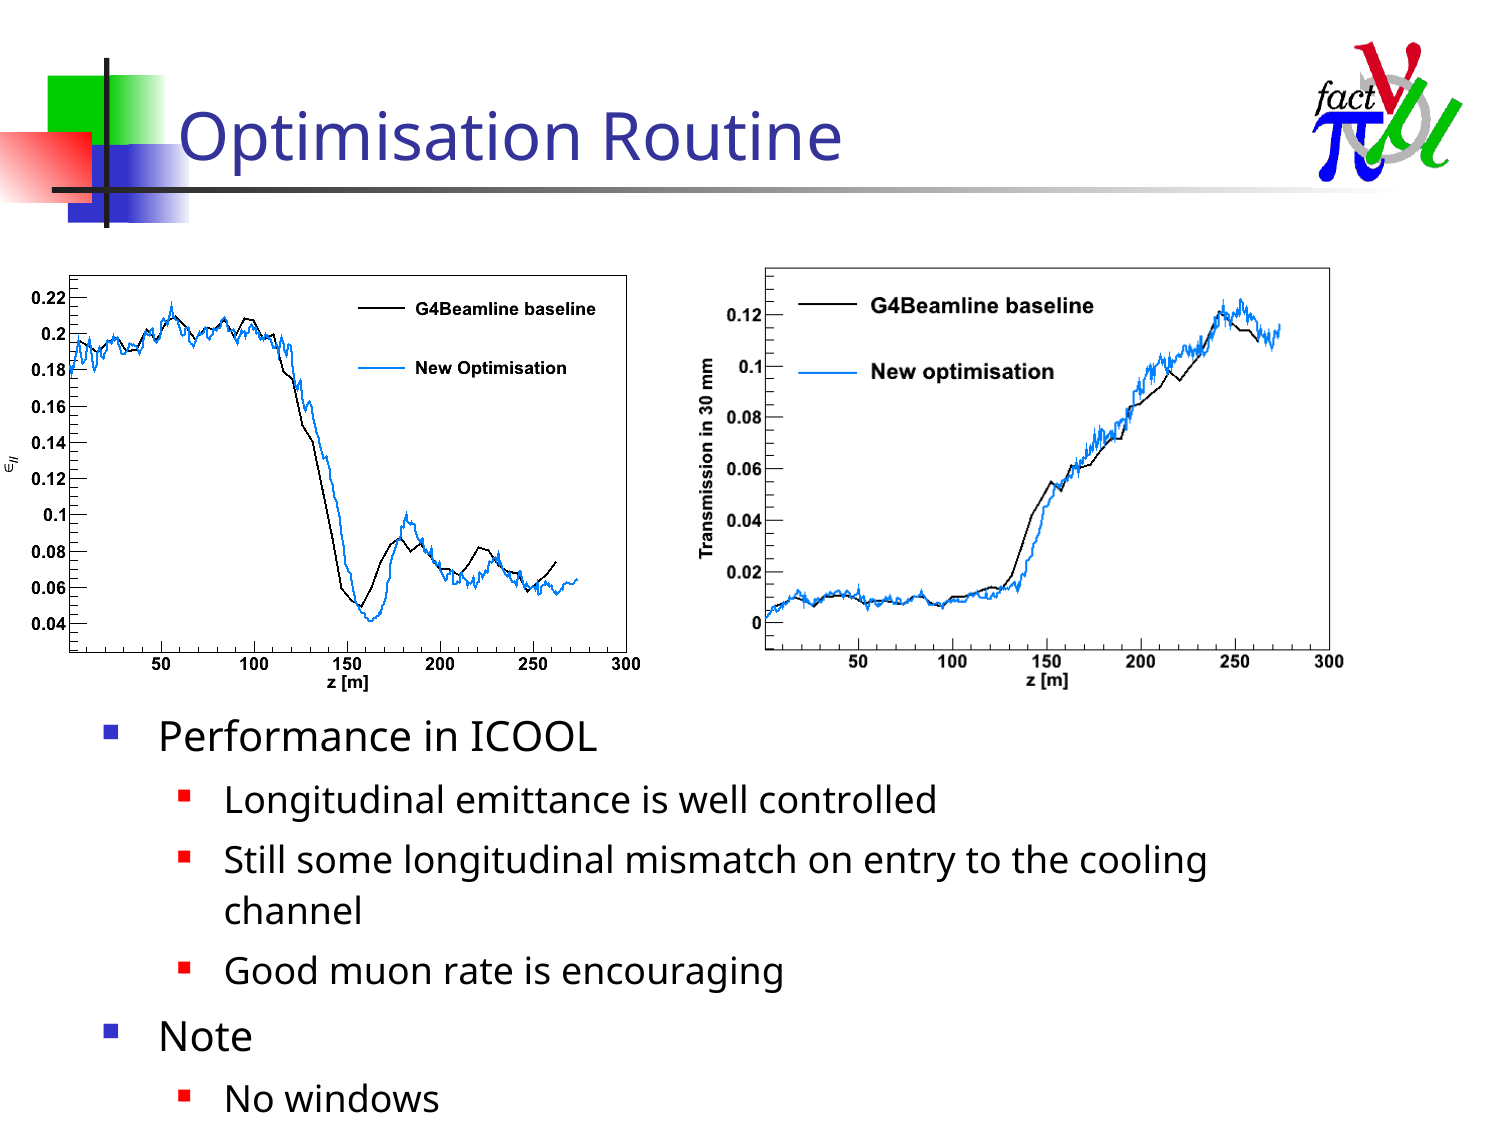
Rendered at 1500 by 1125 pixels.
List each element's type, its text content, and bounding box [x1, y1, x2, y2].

picture [1441, 41, 1463, 188]
picture [0, 220, 1400, 699]
title Optimisation Routine [162, 0, 1441, 188]
list Performance in ICOOL Longitudinal emittance is well controlled Still some longitudinal mismatch on entry to the cooling channel Good muon rate is encouraging Note No windows Increased LiH absorber thickness in cooling channel (12 mm) [86, 699, 1365, 1075]
